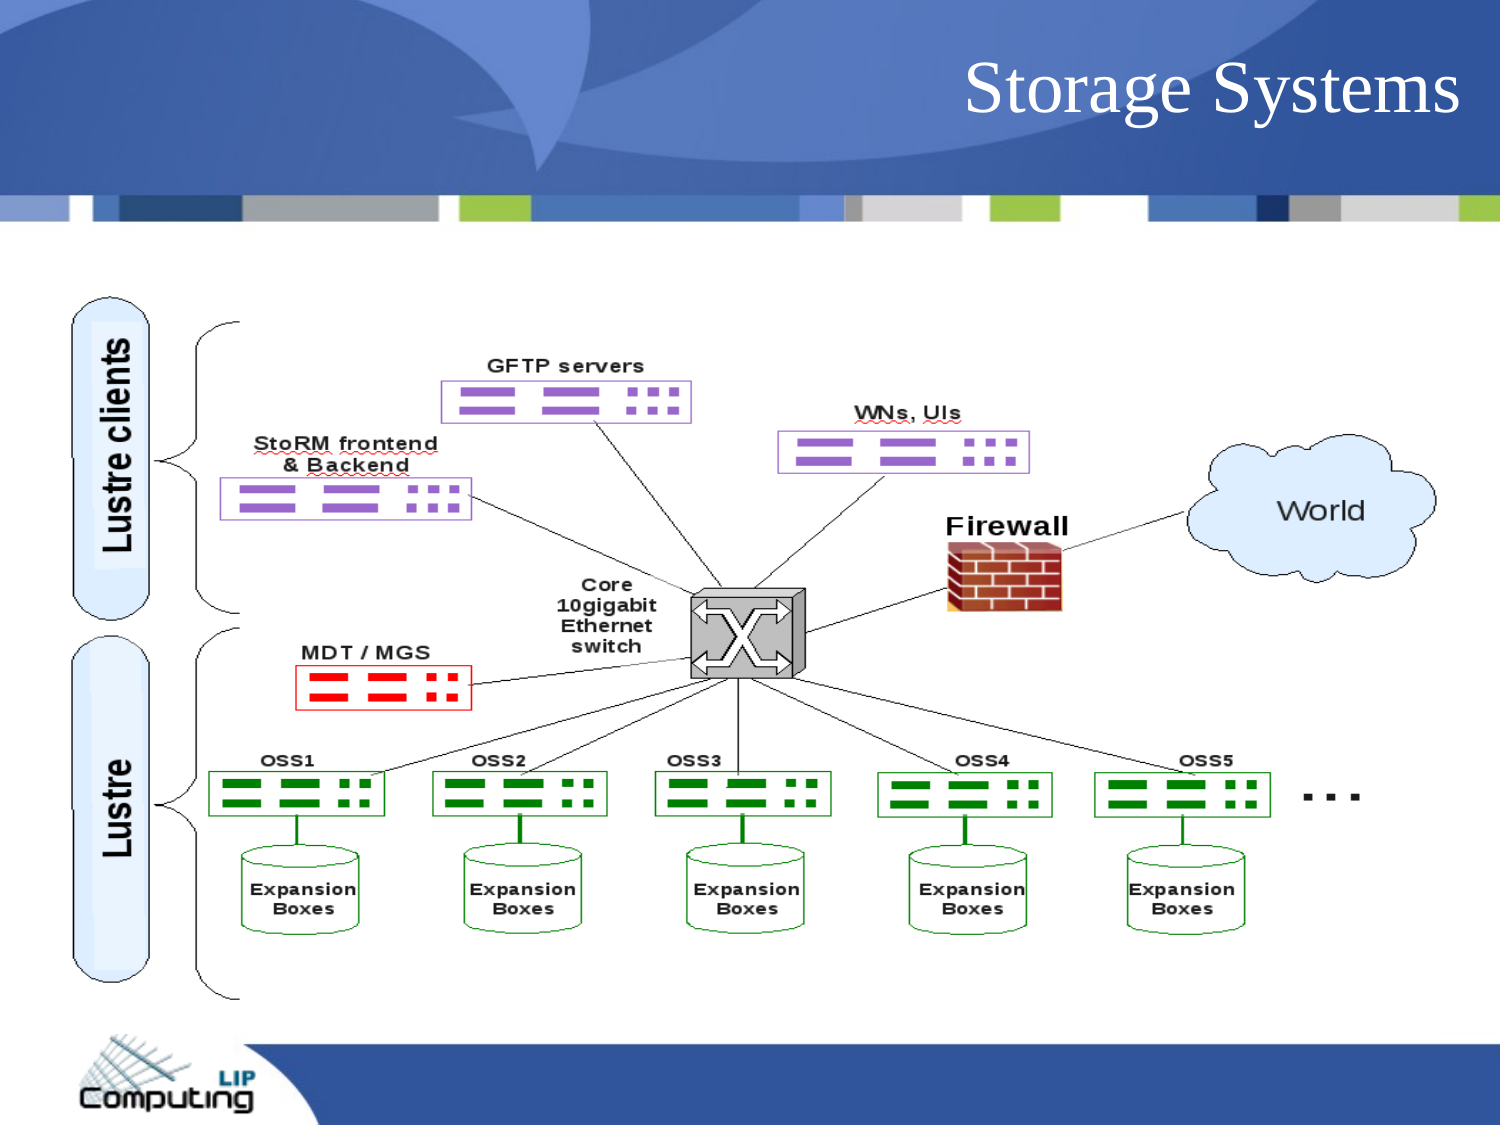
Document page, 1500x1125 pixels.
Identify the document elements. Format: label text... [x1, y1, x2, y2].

text_box Grid Projects with Portuguese contributions [59, 123, 1133, 128]
text_box Monitoring Box [1271, 114, 1477, 120]
picture [0, 0, 1500, 1125]
text_box VOMS INGRID / IBERGRID ncg.ingrid.pt [59, 106, 973, 112]
text_box Grid Projects with Portuguese contributions [1264, 123, 1477, 128]
text_box XB, WMS, Gridway [59, 41, 1477, 49]
text_box Monitoring Box [59, 114, 1128, 120]
text_box Storage Systems [59, 29, 1477, 33]
text_box XB, WMS, Gridway [59, 37, 1477, 41]
text_box Monitoring Box [1157, 114, 1270, 120]
